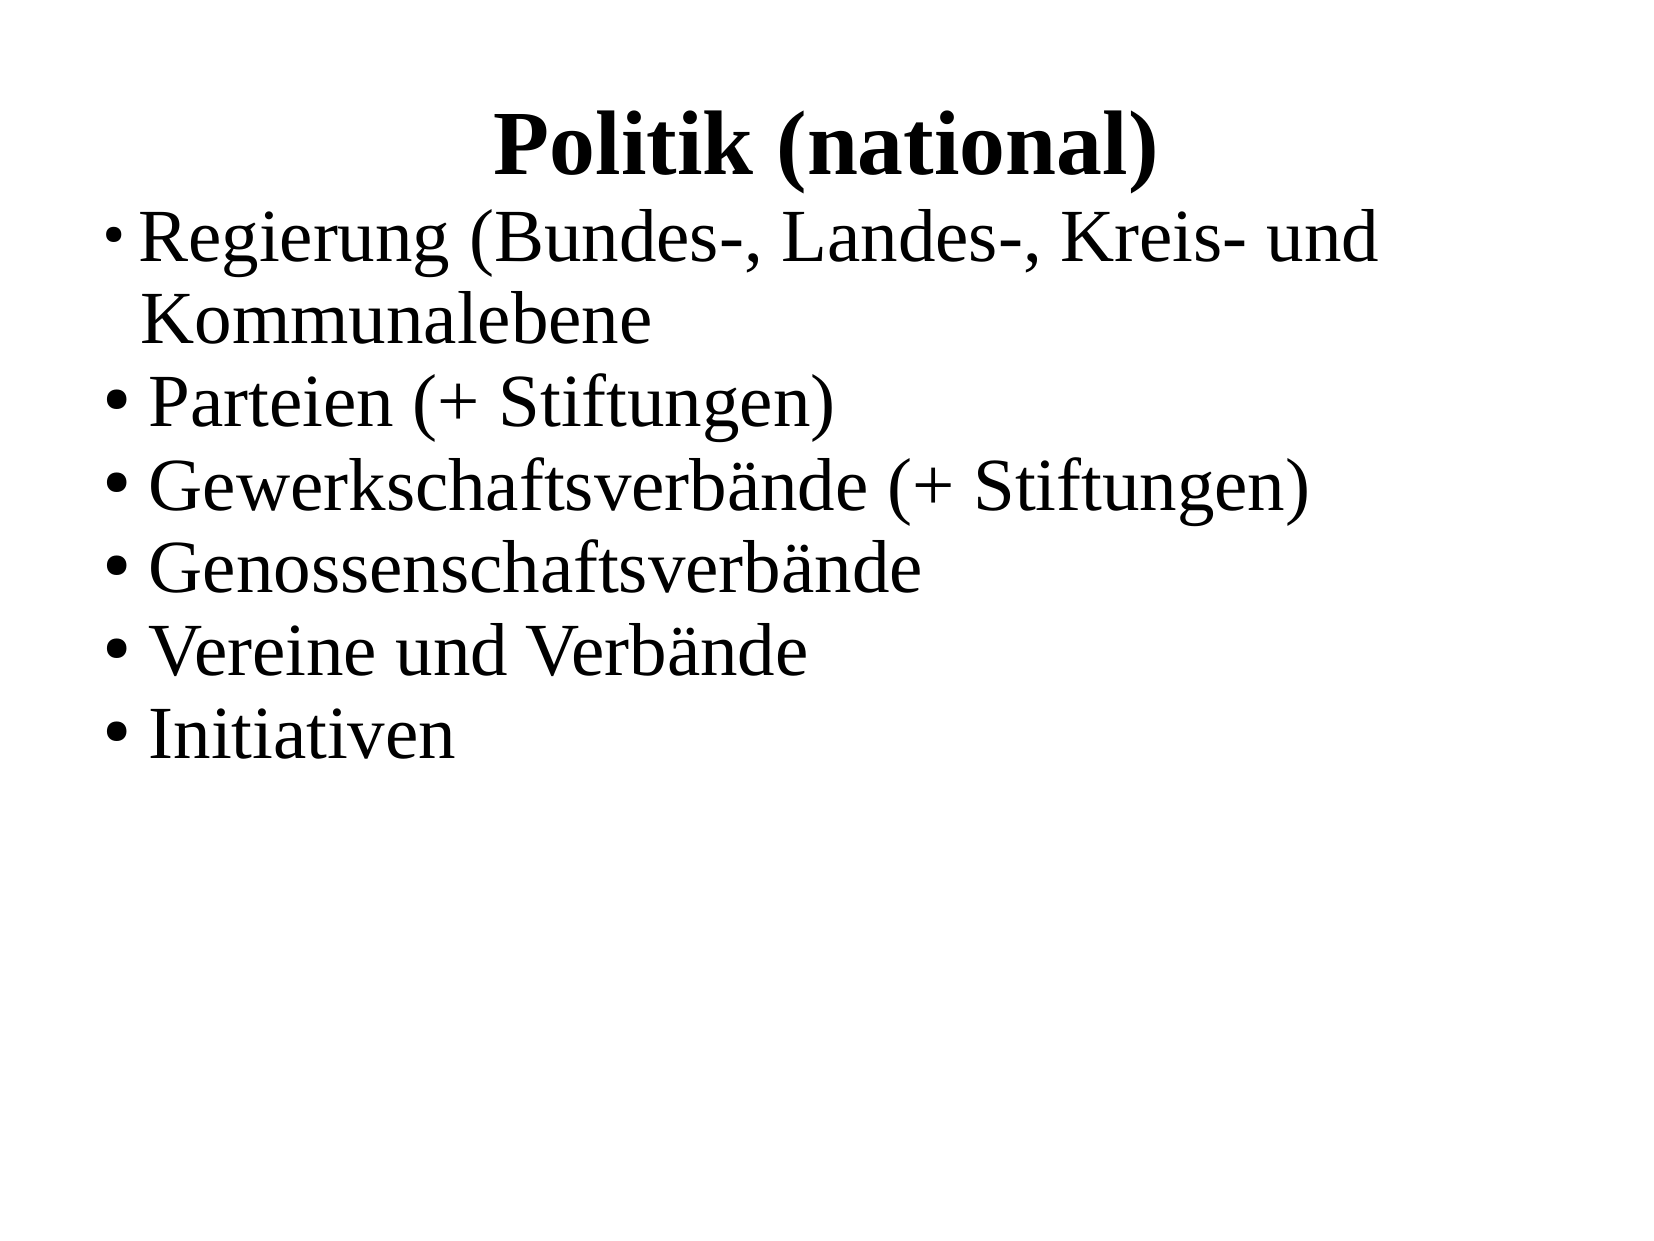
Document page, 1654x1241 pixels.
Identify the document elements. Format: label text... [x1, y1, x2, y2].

text_box Politik (national) Regierung (Bundes-, Landes-, Kreis- und Kommunalebene Parteien (+ Stiftungen) Gewerkschaftsverbände (+ Stiftungen) Genossenschaftsverbände Vereine und Verbände Initiativen [88, 85, 1565, 783]
